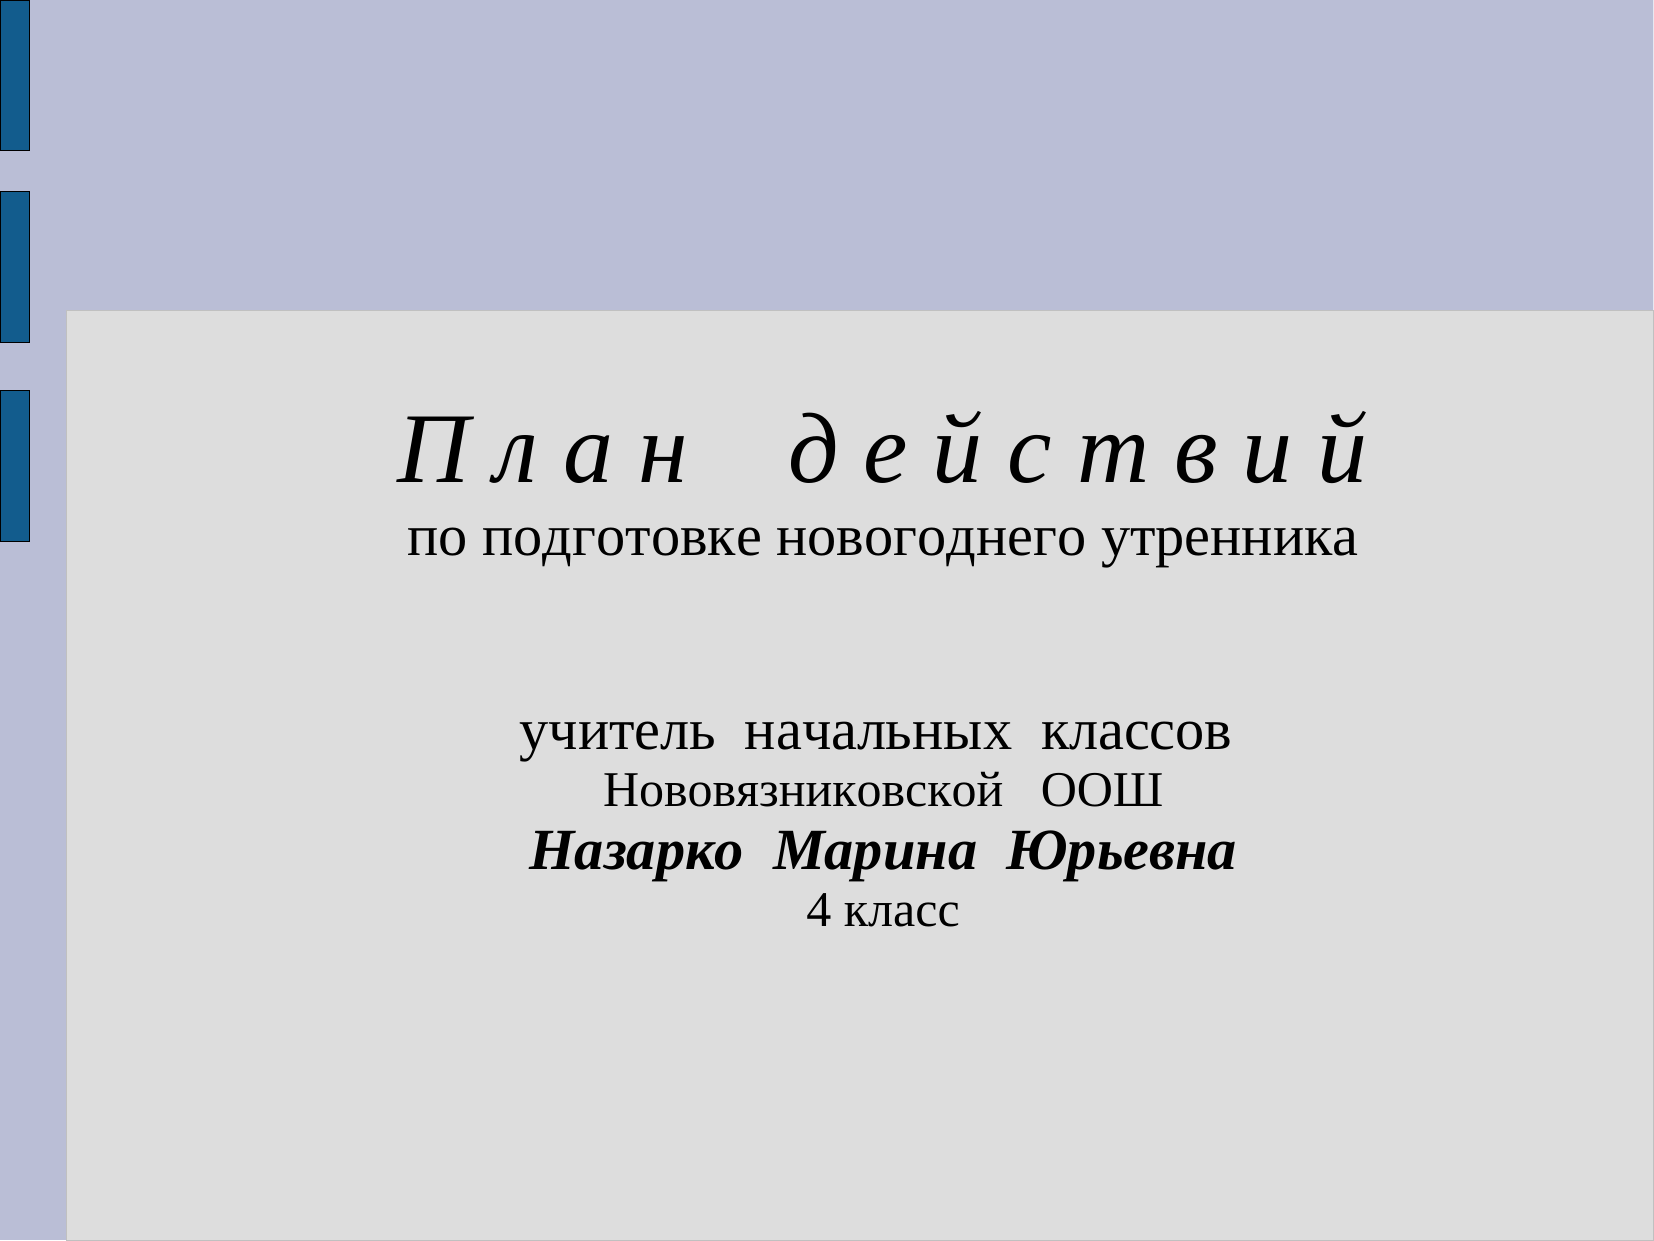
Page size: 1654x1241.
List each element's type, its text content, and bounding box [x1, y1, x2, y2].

subtitle П л а н д е й с т в и й по подготовке новогоднего утренника учитель начальных классов Нововязниковской ООШ Назарко Марина Юрьевна 4 класс [177, 147, 1590, 1183]
